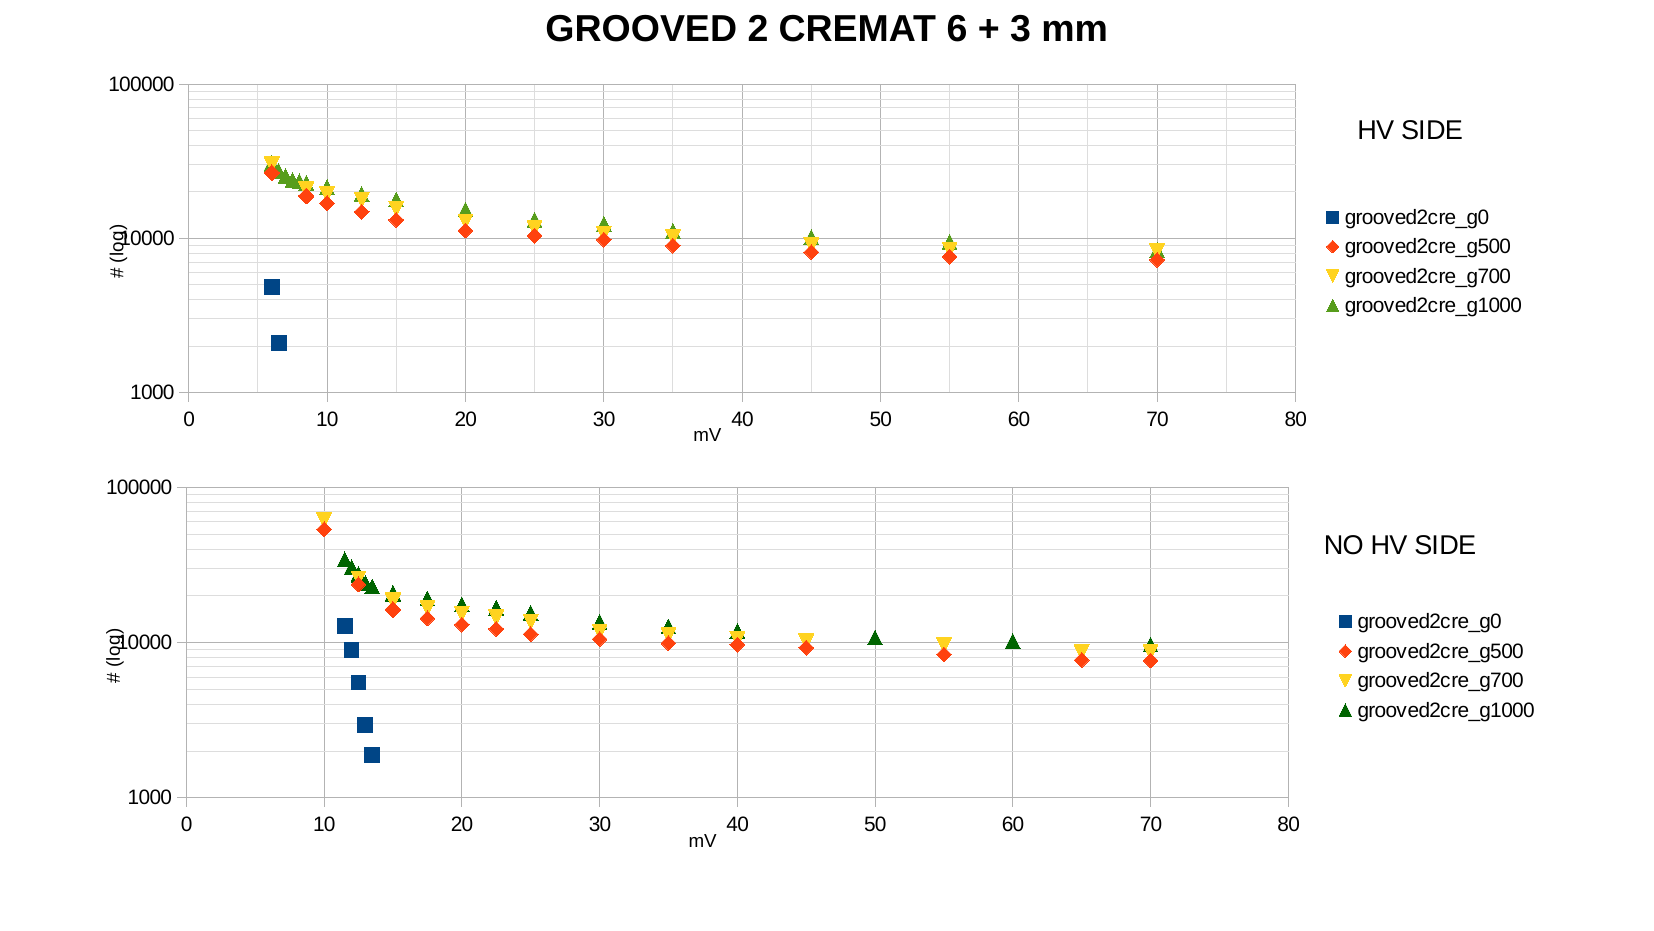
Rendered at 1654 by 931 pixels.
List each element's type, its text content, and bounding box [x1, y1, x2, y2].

chart [100, 70, 1541, 452]
chart [97, 474, 1554, 858]
text_box GROOVED 2 CREMAT 6 + 3 mm [0, 0, 1654, 57]
